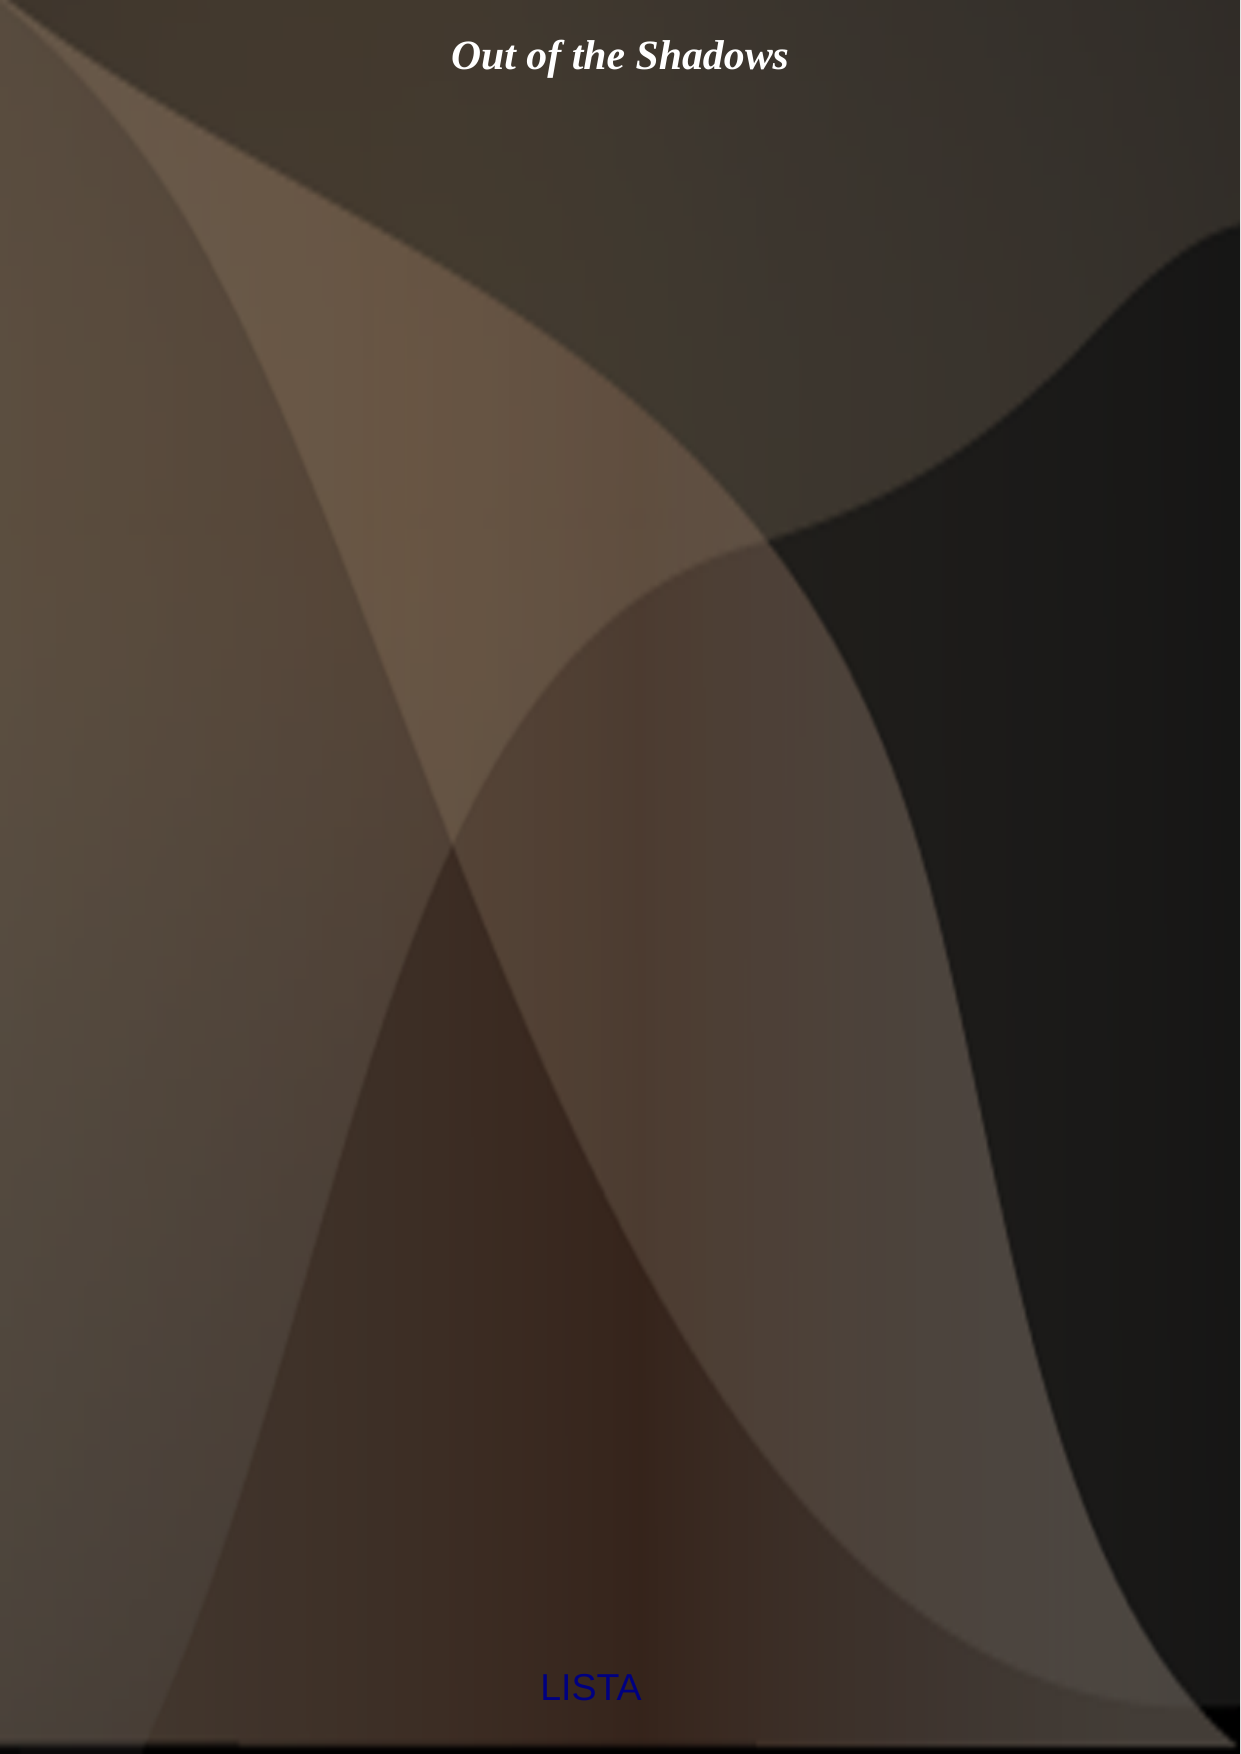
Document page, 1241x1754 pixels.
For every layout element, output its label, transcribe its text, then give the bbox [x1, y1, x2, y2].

text_box LISTA [525, 1659, 657, 1717]
picture [0, 0, 1241, 1754]
title Out of the Shadows [88, 23, 1152, 88]
